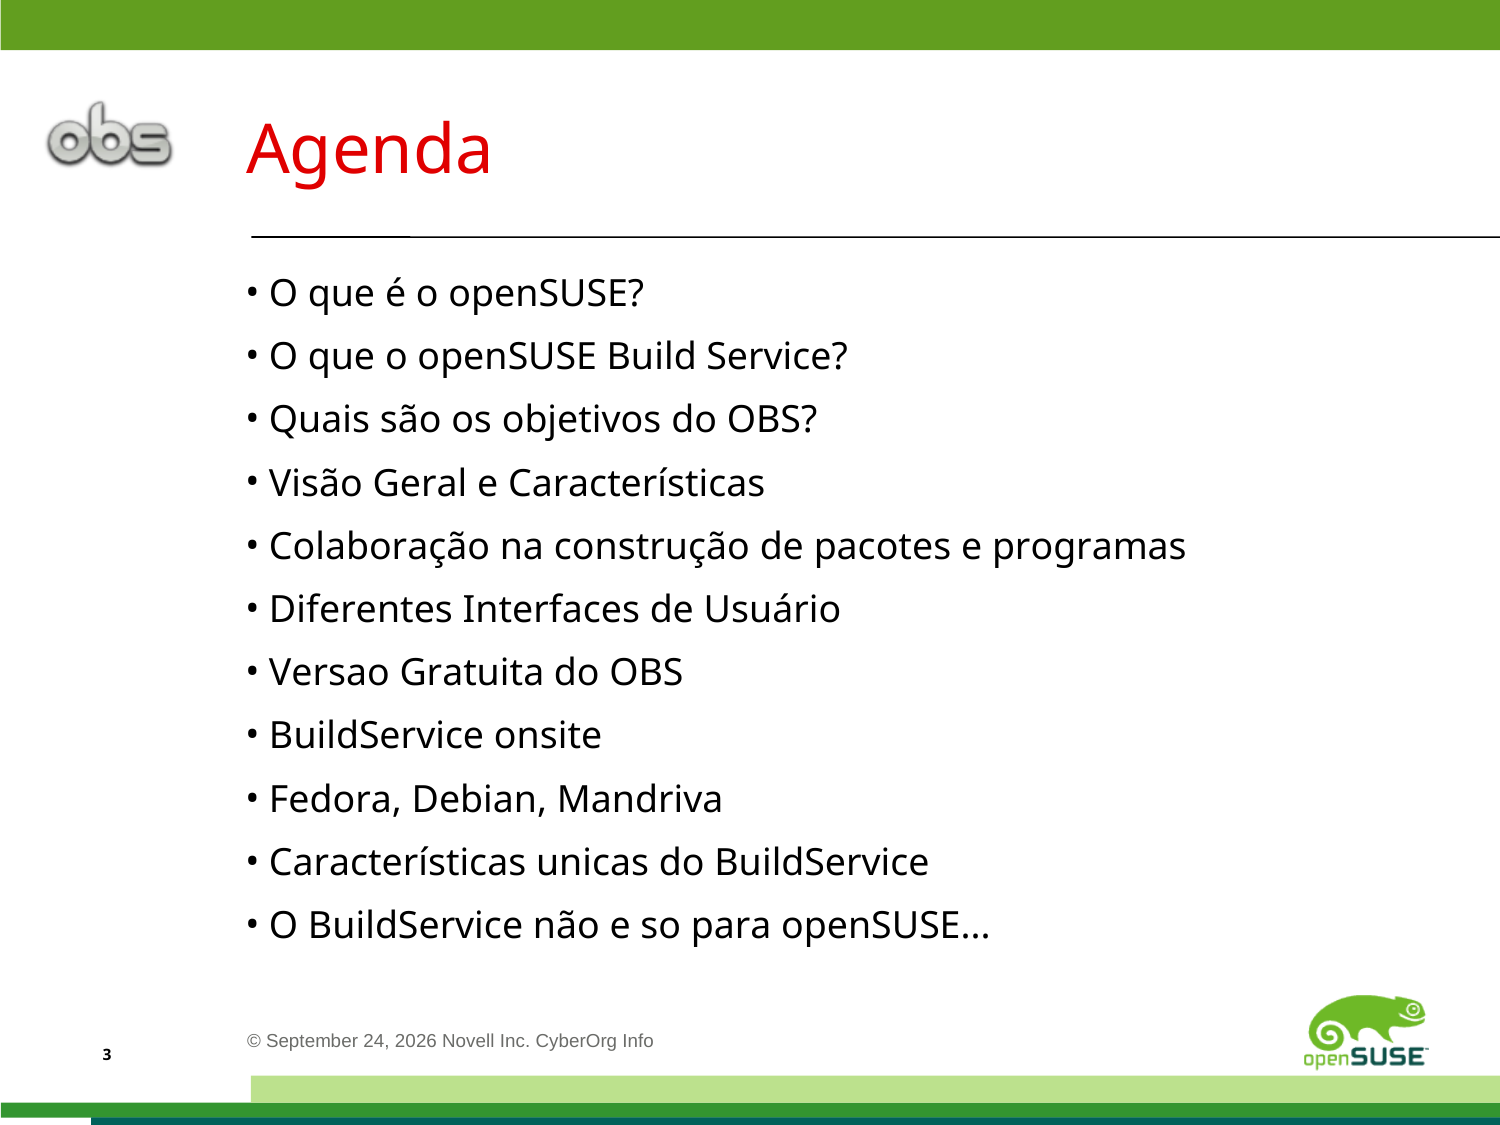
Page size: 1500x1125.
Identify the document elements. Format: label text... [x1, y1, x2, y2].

title Agenda [246, 68, 1409, 231]
picture [32, 55, 189, 212]
list O que é o openSUSE? O que o openSUSE Build Service? Quais são os objetivos do OBS? Visão Geral e Características Colaboração na construção de pacotes e programas Diferentes Interfaces de Usuário Versao Gratuita do OBS BuildService onsite Fedora, Debian, Mandriva Características unicas do BuildService O BuildService não e so para openSUSE... [245, 267, 1458, 1010]
picture [1304, 1010, 1429, 1071]
